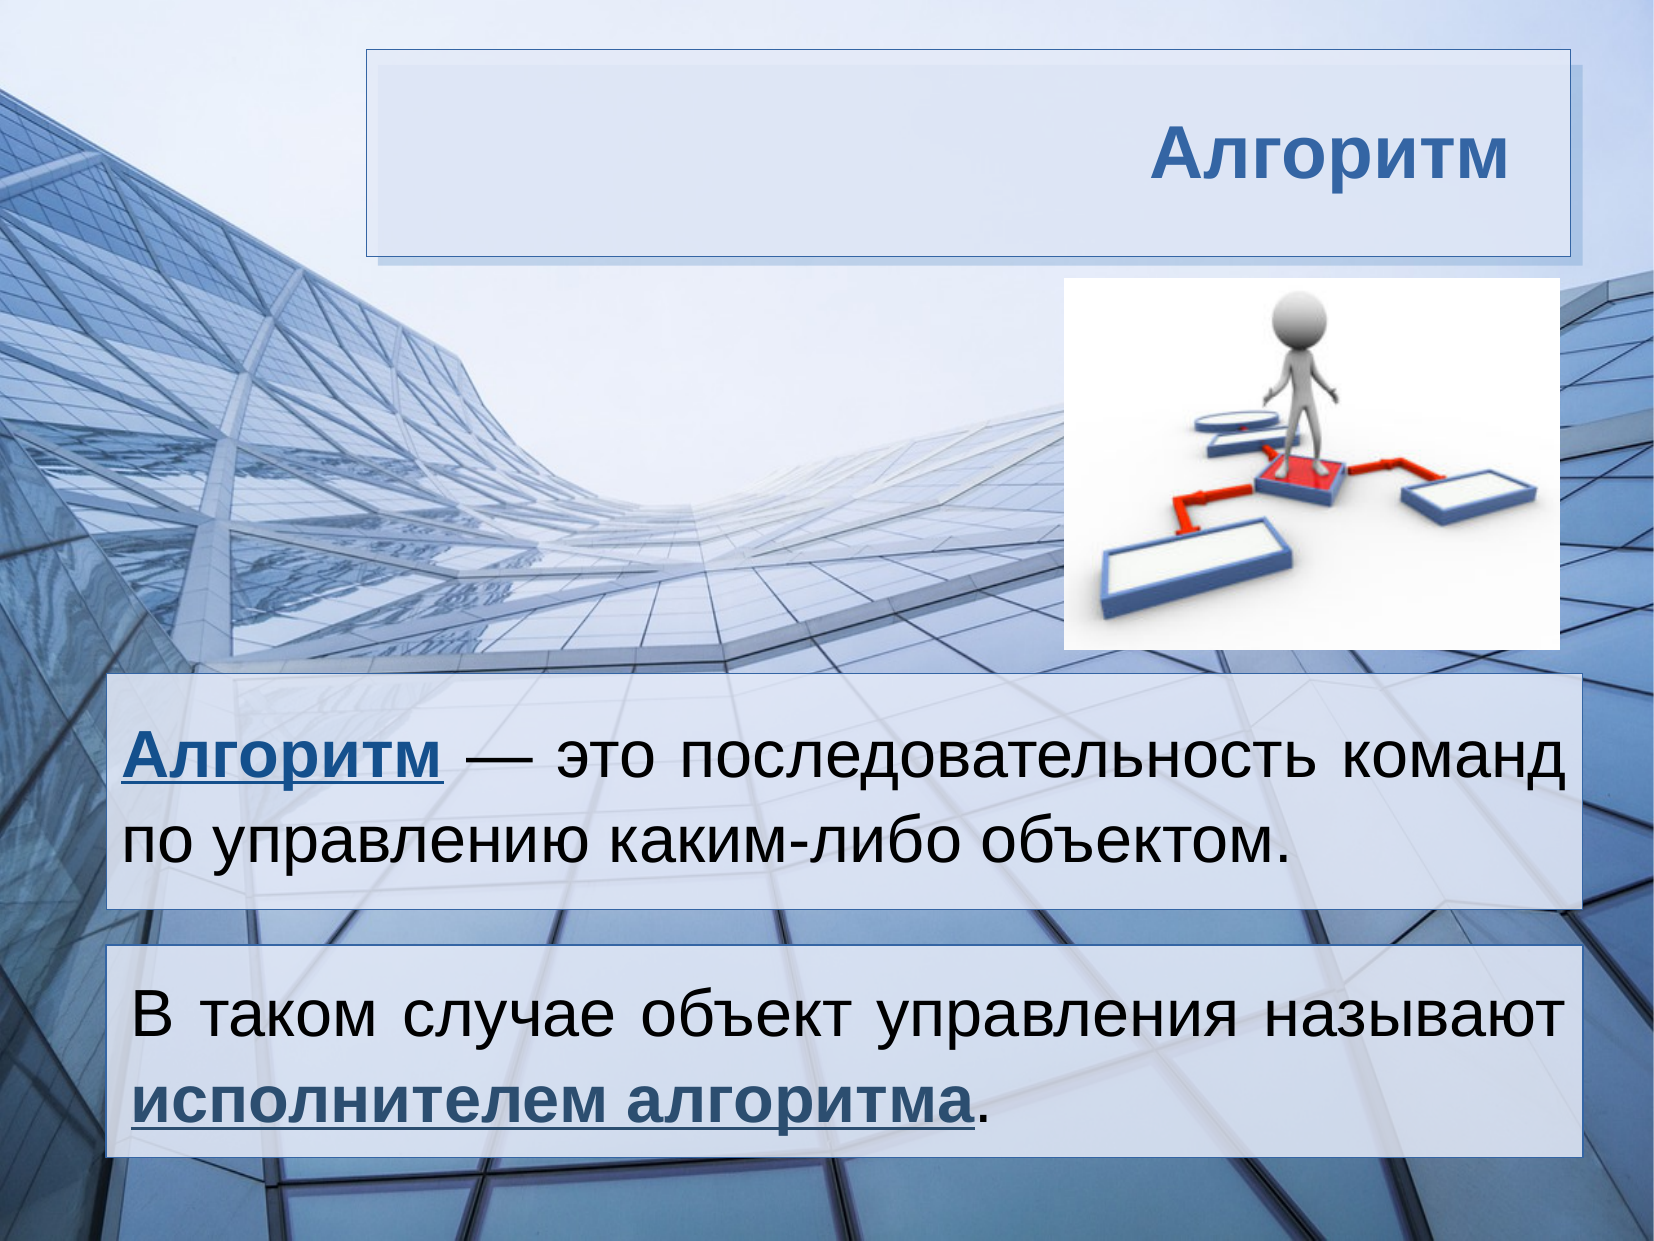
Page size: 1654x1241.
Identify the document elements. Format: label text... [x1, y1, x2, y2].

text_box Алгоритм — это последовательность команд по управлению каким-либо объектом. [106, 673, 1583, 910]
title Алгоритм [366, 49, 1571, 257]
text_box [377, 64, 1583, 266]
picture [0, 0, 1654, 1241]
text_box В таком случае объект управления называют исполнителем алгоритма. [106, 944, 1583, 1158]
